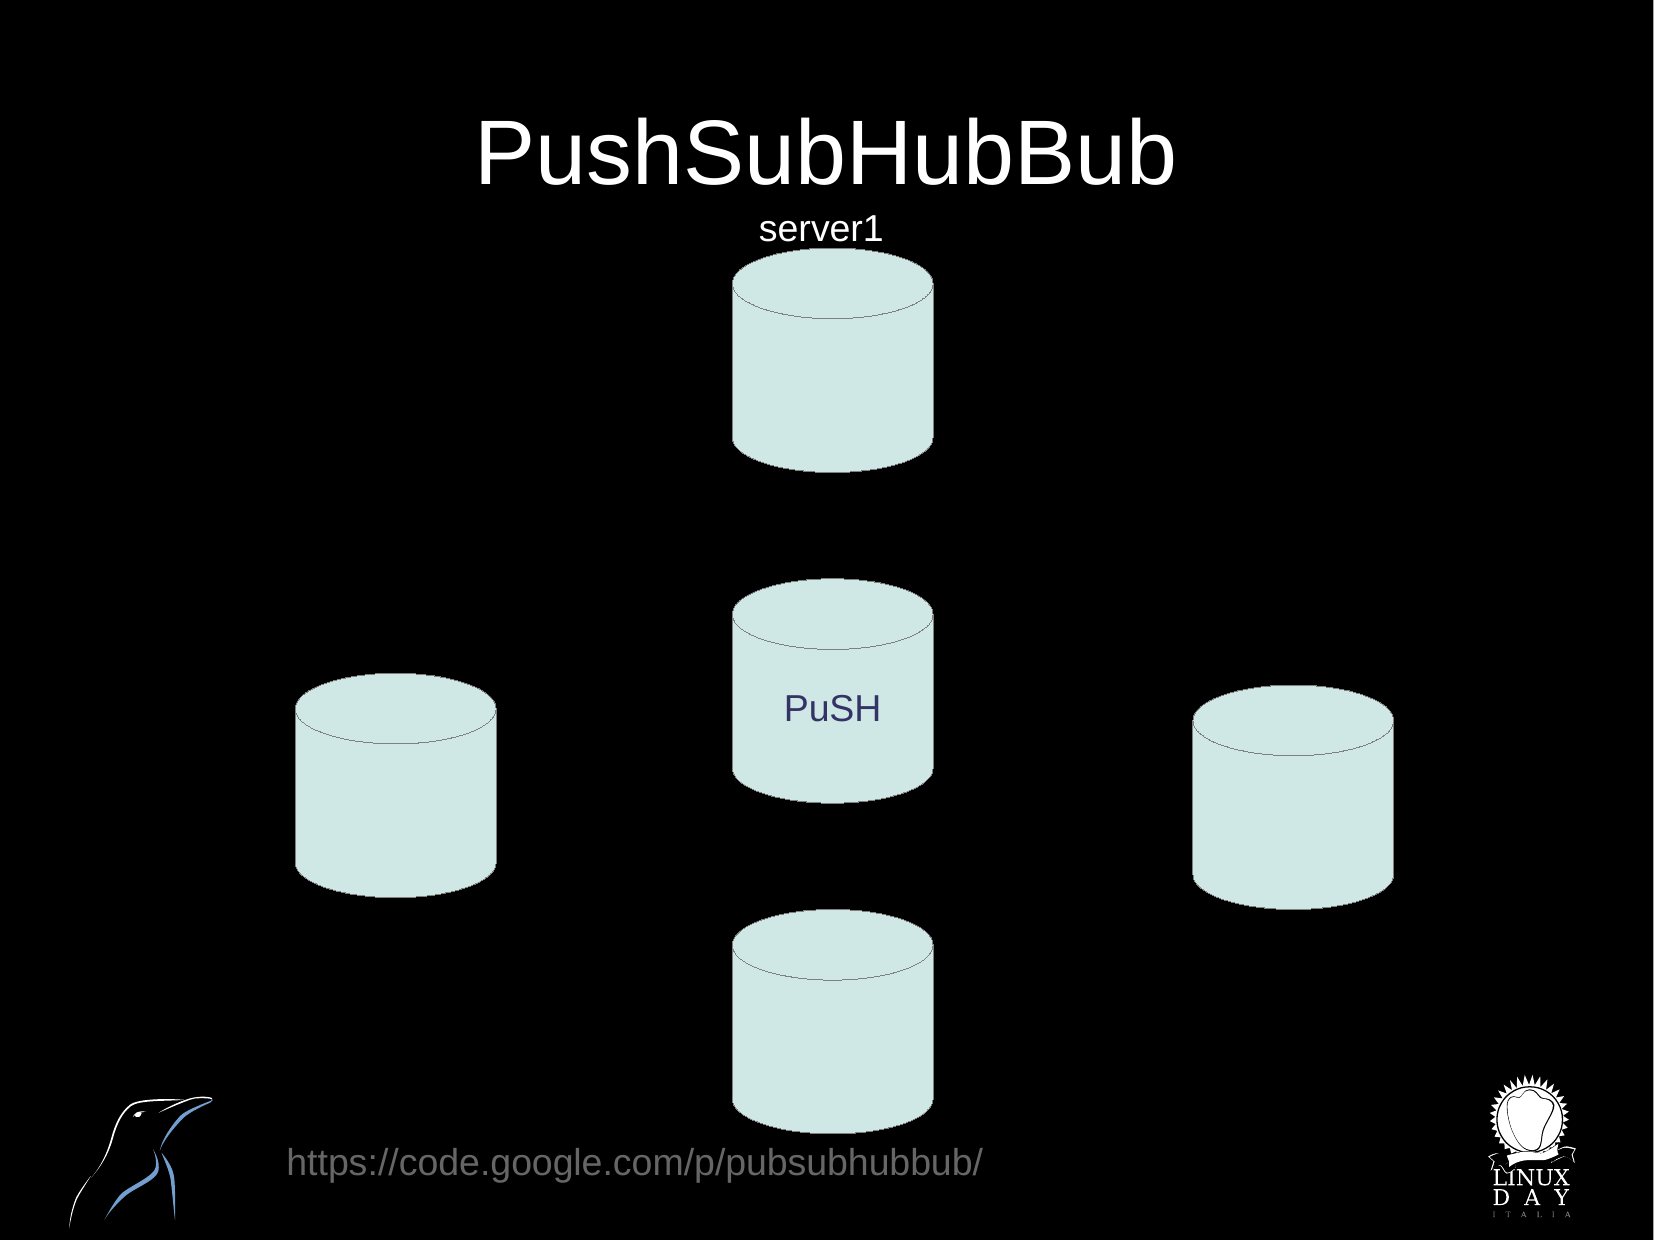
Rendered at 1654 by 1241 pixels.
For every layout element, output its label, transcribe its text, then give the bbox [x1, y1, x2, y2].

text_box [732, 257, 934, 473]
text_box PuSH [732, 578, 934, 804]
text_box [295, 673, 497, 898]
text_box [1192, 685, 1394, 910]
text_box https://code.google.com/p/pubsubhubbub/ [271, 1133, 1441, 1191]
text_box server1 [744, 199, 970, 257]
title PushSubHubBub [82, 49, 1571, 257]
text_box [732, 909, 934, 1134]
